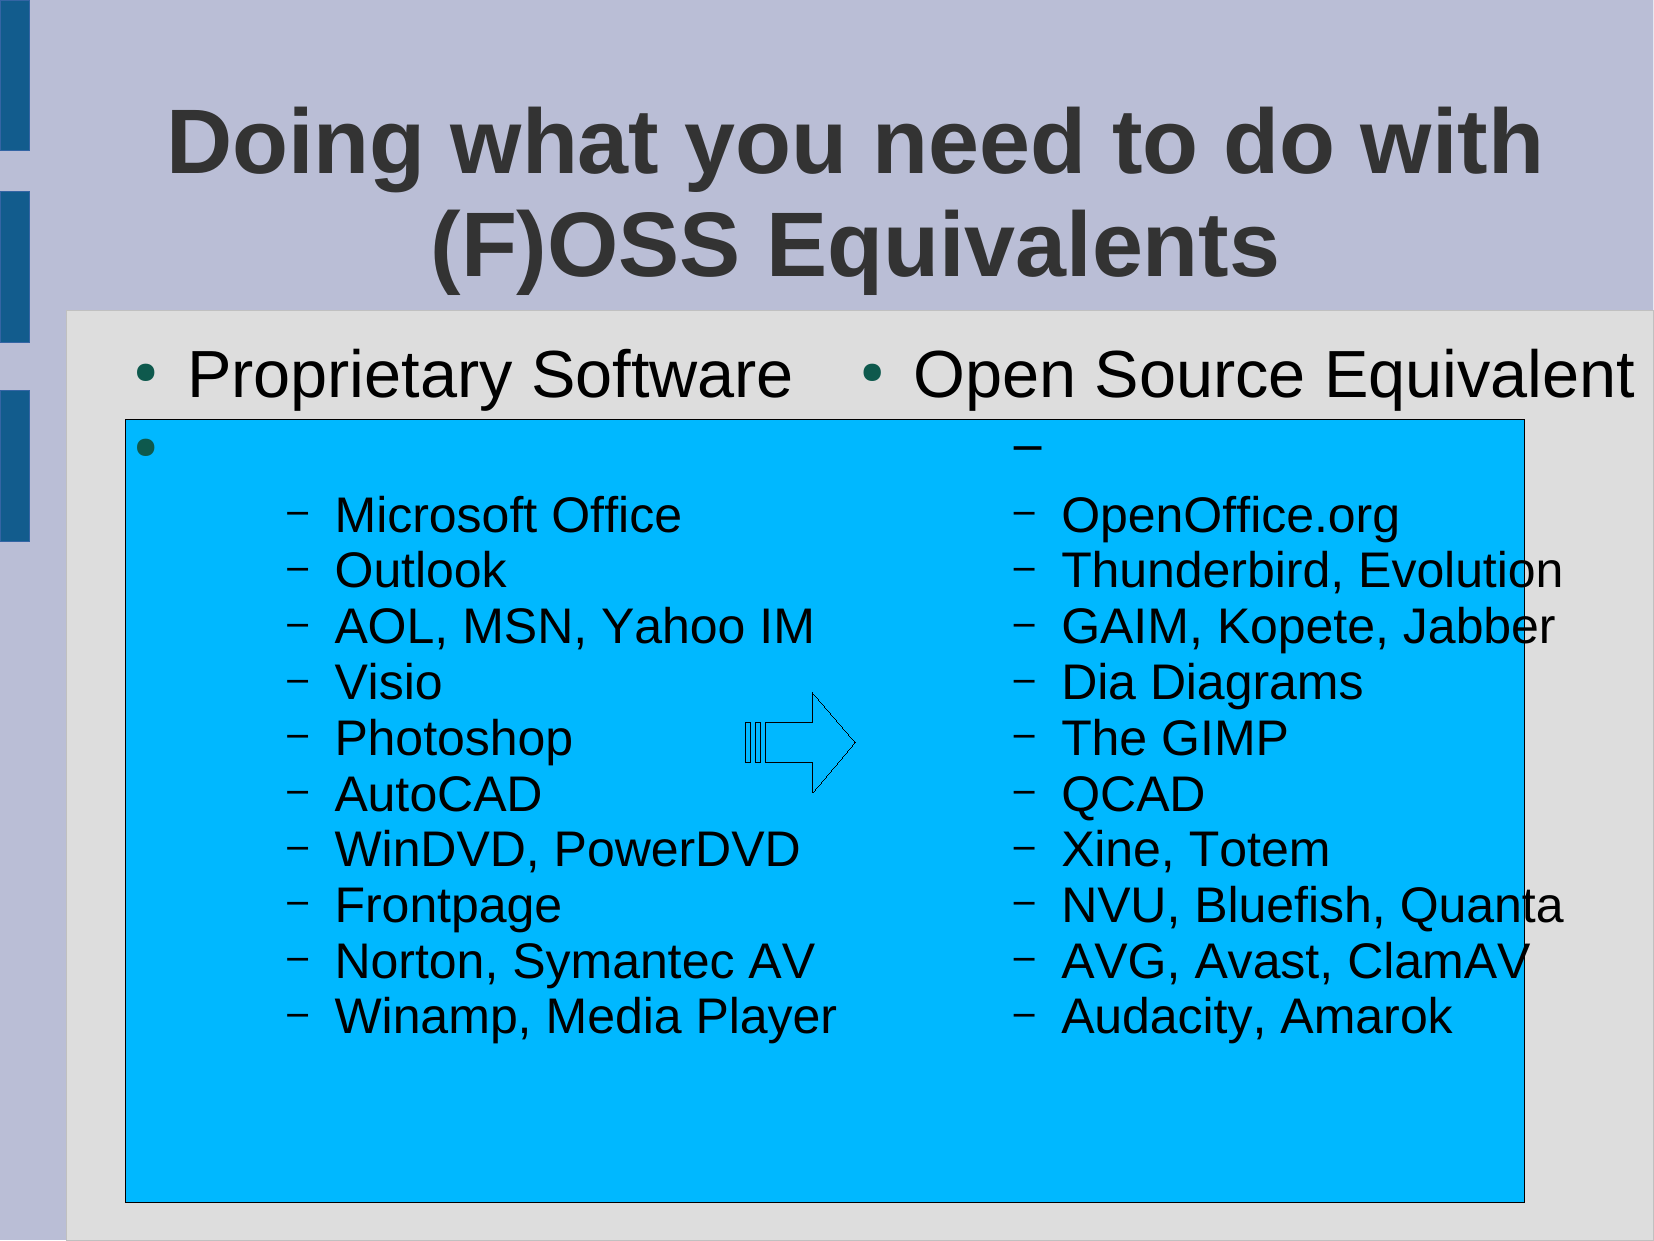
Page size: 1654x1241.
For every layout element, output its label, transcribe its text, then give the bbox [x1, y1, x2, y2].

text_box [745, 722, 751, 763]
chart [125, 1045, 1525, 1203]
list Open Source Equivalent OpenOffice.org Thunderbird, Evolution GAIM, Kopete, Jabber Dia Diagrams The GIMP QCAD Xine, Totem NVU, Bluefish, Quanta AVG, Avast, ClamAV Audacity, Amarok [825, 337, 1651, 1045]
text_box [755, 722, 761, 763]
list Proprietary Software Microsoft Office Outlook AOL, MSN, Yahoo IM Visio Photoshop AutoCAD WinDVD, PowerDVD Frontpage Norton, Symantec AV Winamp, Media Player [98, 337, 863, 1163]
title Doing what you need to do with (F)OSS Equivalents [150, 89, 1563, 297]
text_box [765, 692, 856, 793]
